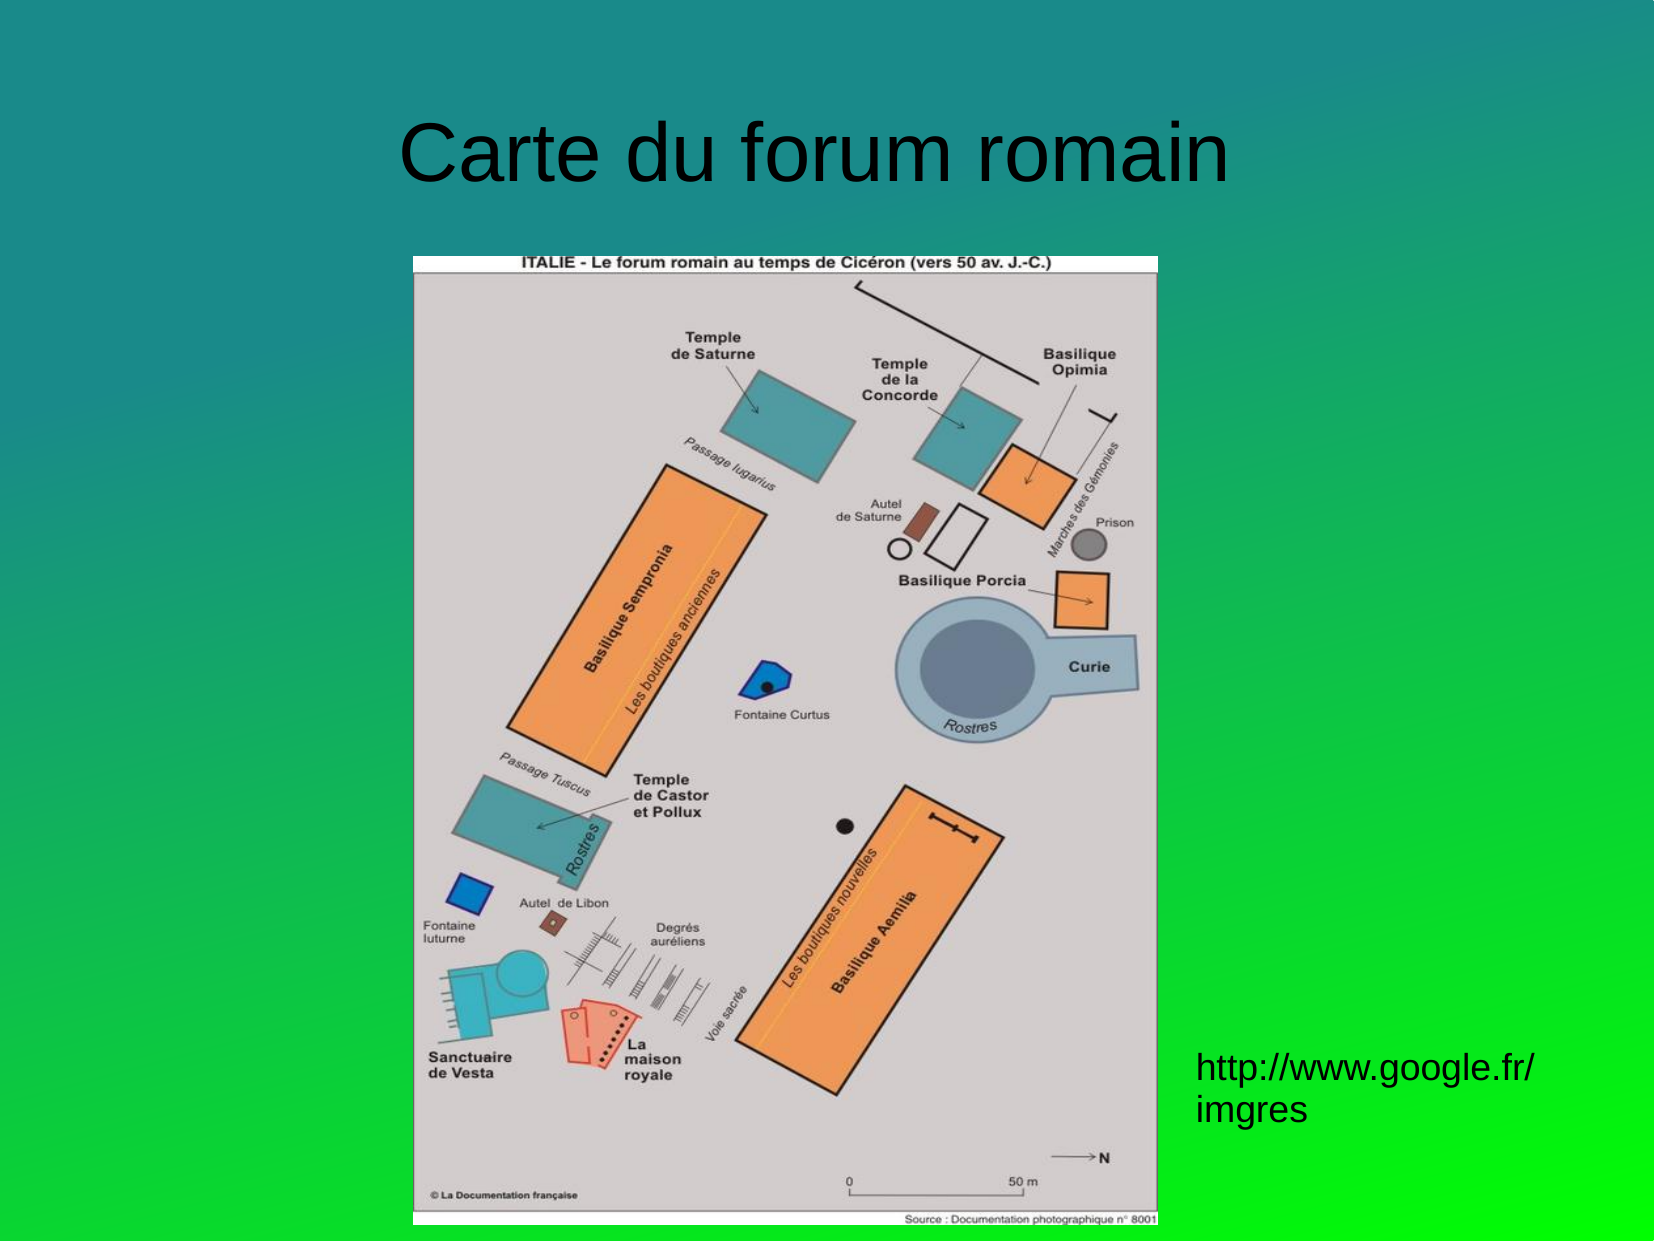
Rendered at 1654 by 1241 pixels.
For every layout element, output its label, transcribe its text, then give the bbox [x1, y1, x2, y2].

text_box http://www.google.fr/imgres [1181, 1039, 1619, 1139]
title Carte du forum romain [82, 49, 1571, 257]
picture [413, 256, 1158, 1225]
